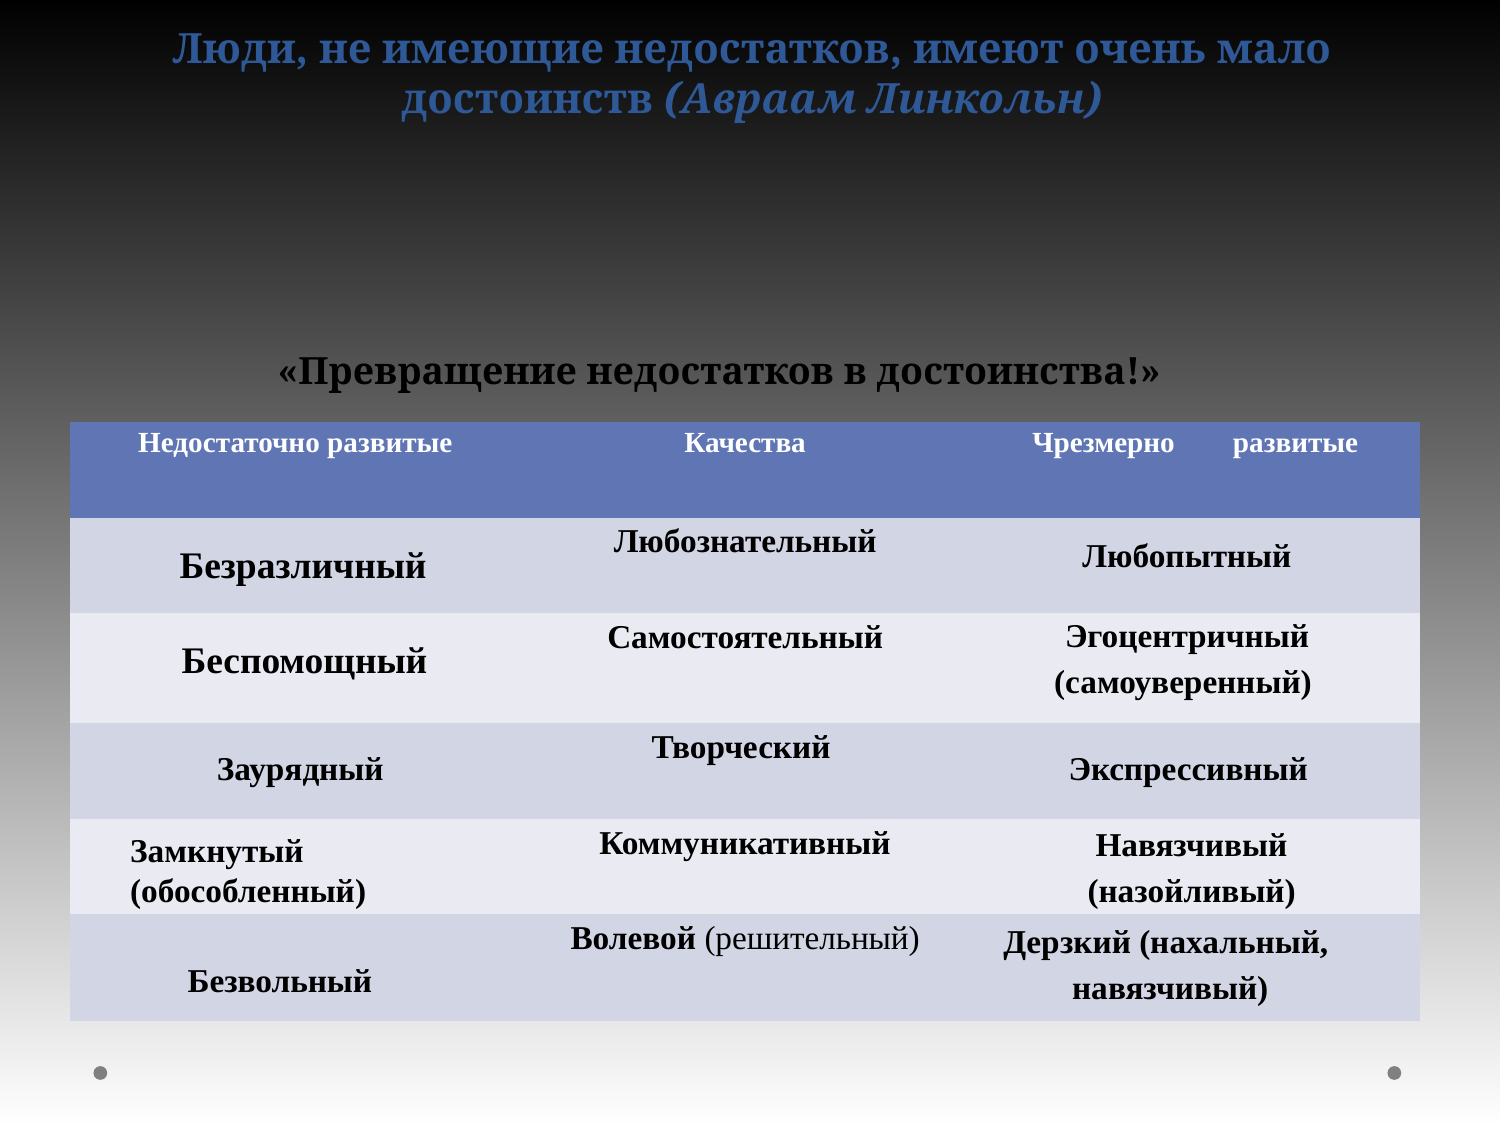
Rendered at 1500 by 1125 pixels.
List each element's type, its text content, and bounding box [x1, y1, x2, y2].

text_box Заурядный [202, 739, 408, 795]
text_box Безразличный [127, 527, 479, 594]
table_cell [70, 518, 520, 613]
table_cell Самостоятельный [520, 613, 970, 723]
table_cell Творческий [520, 723, 970, 819]
text_box Дерзкий (нахальный, навязчивый) [982, 907, 1358, 1014]
text_box Замкнутый (обособленный) [115, 822, 491, 917]
table_header Недостаточно развитые [70, 422, 520, 518]
table_cell [970, 723, 1420, 819]
table_cell [970, 819, 1004, 914]
text_box Любопытный [1067, 527, 1307, 583]
table_cell [970, 613, 1420, 723]
text_box Безвольный [172, 952, 388, 1008]
table_cell Коммуникативный [520, 819, 970, 914]
table_cell [1380, 819, 1420, 914]
table_cell Волевой (решительный) [520, 914, 970, 1021]
text_box Экспрессивный [1053, 739, 1324, 795]
text_box Беспомощный [166, 621, 443, 689]
text_box Навязчивый (назойливый) [1004, 810, 1380, 917]
text_box Эгоцентричный (самоуверенный) [999, 601, 1375, 708]
table_header Чрезмерно развитые [970, 422, 1420, 518]
title Люди, не имеющие недостатков, имеют очень мало достоинств (Авраам Линкольн) [76, 14, 1427, 263]
table_header Качества [520, 422, 970, 518]
table_cell [70, 914, 520, 1021]
table_cell Любознательный [520, 518, 970, 613]
table_cell [970, 914, 1420, 1021]
text_box «Превращение недостатков в достоинства!» [117, 339, 1313, 400]
table_cell [970, 518, 1420, 613]
table_cell [70, 613, 520, 723]
table_cell [70, 723, 520, 819]
table_cell [70, 819, 520, 914]
